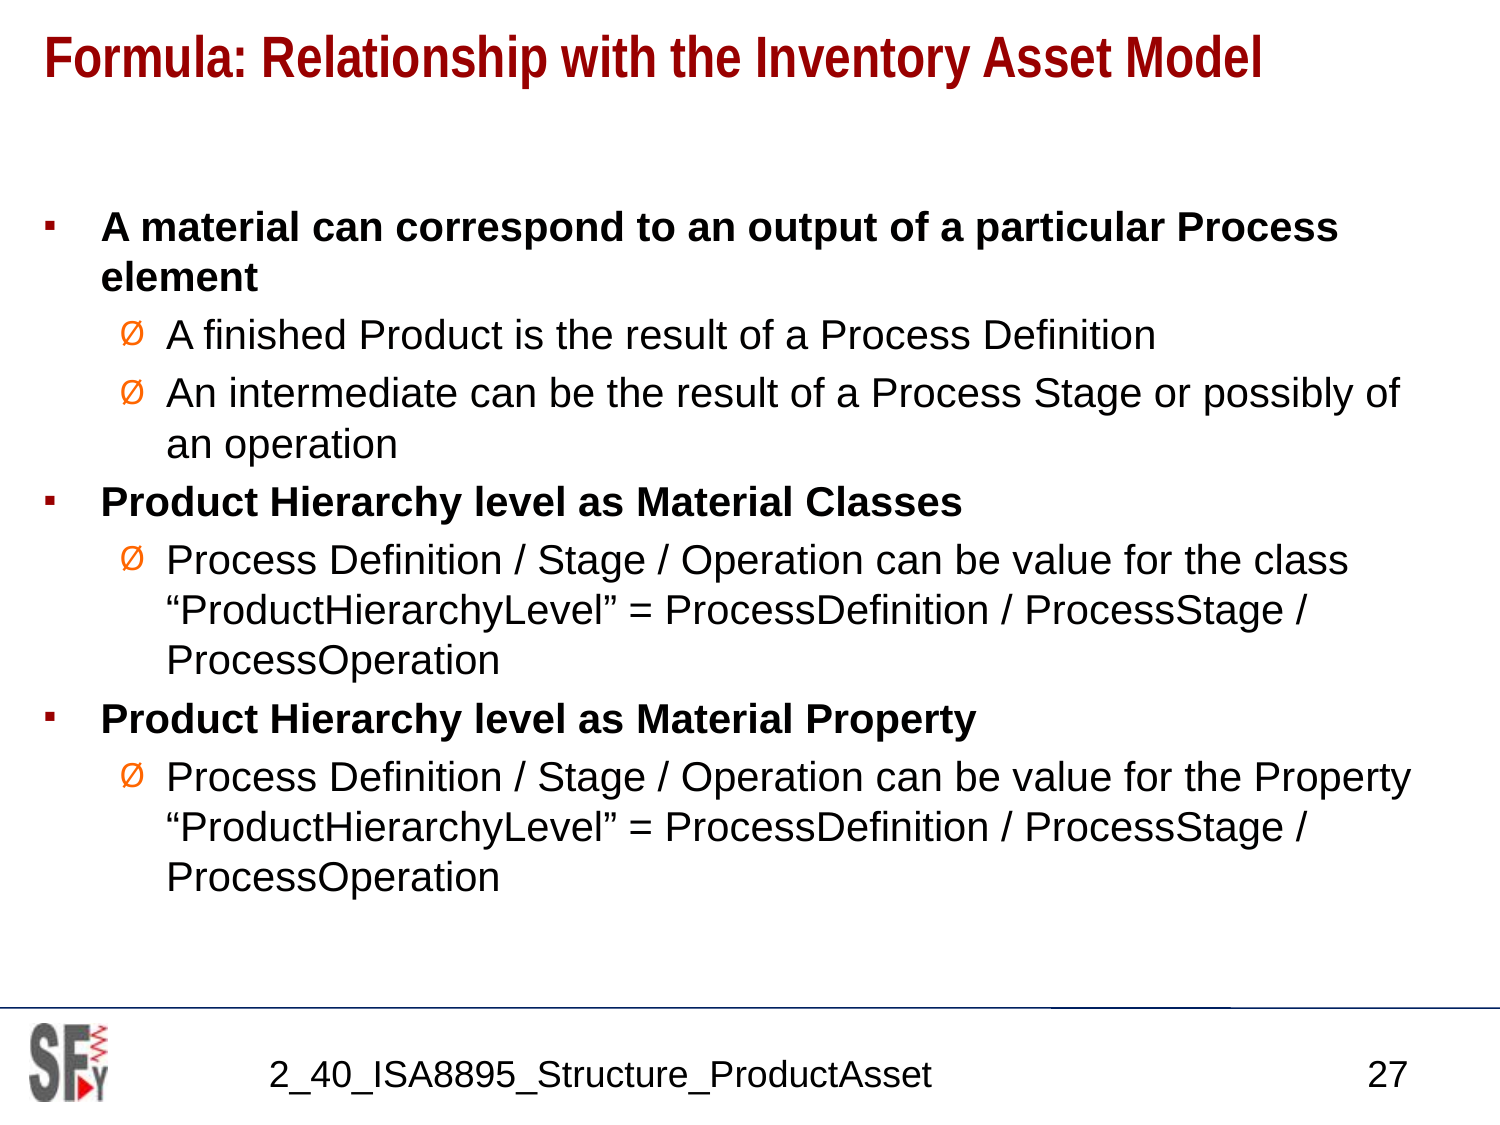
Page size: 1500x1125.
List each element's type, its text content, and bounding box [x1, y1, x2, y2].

picture [29, 1023, 108, 1102]
title Formula: Relationship with the Inventory Asset Model [29, 12, 1471, 138]
list A material can correspond to an output of a particular Process element A finished Product is the result of a Process Definition An intermediate can be the result of a Process Stage or possibly of an operation Product Hierarchy level as Material Classes Process Definition / Stage / Operation can be value for the class “ProductHierarchyLevel” = ProcessDefinition / ProcessStage / ProcessOperation Product Hierarchy level as Material Property Process Definition / Stage / Operation can be value for the Property “ProductHierarchyLevel” = ProcessDefinition / ProcessStage / ProcessOperation [29, 184, 1471, 988]
slide_number <numéro> [1352, 1034, 1490, 1103]
footer 2_40_ISA8895_Structure_ProductAsset [253, 1034, 1336, 1103]
